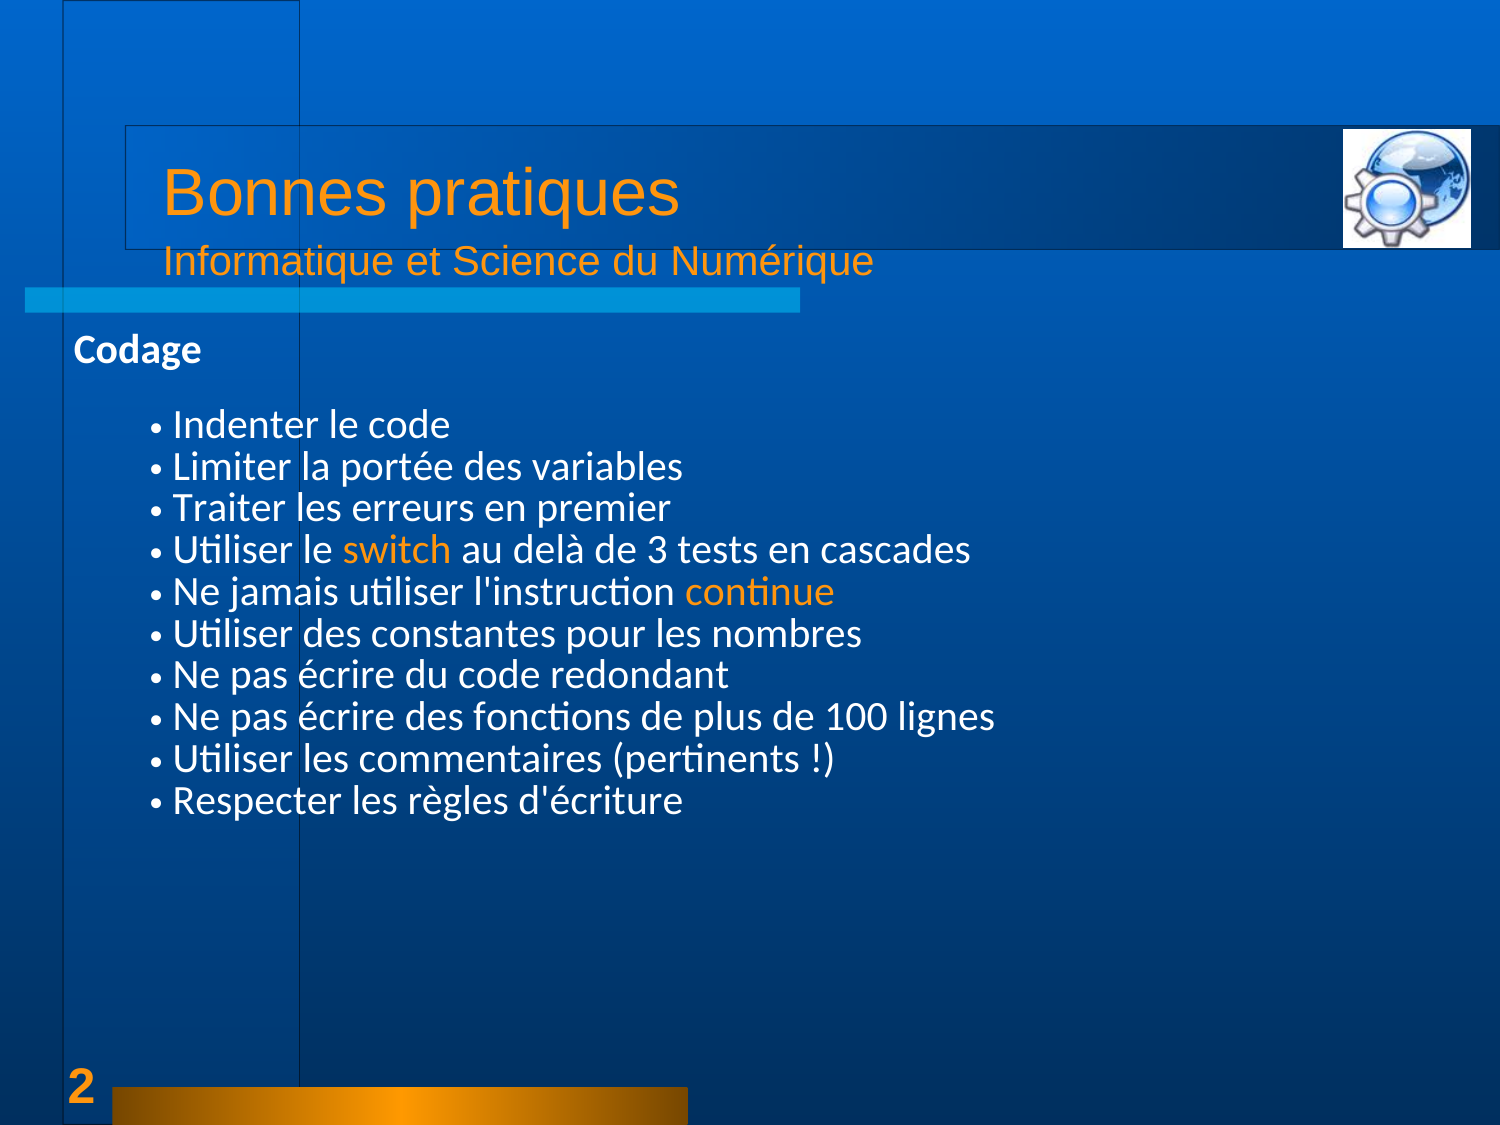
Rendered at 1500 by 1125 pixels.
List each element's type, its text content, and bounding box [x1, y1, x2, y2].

text_box Codage Indenter le code Limiter la portée des variables Traiter les erreurs en premier Utiliser le switch au delà de 3 tests en cascades Ne jamais utiliser l'instruction continue Utiliser des constantes pour les nombres Ne pas écrire du code redondant Ne pas écrire des fonctions de plus de 100 lignes Utiliser les commentaires (pertinents !) Respecter les règles d'écriture [59, 324, 1477, 975]
picture [1343, 129, 1471, 248]
